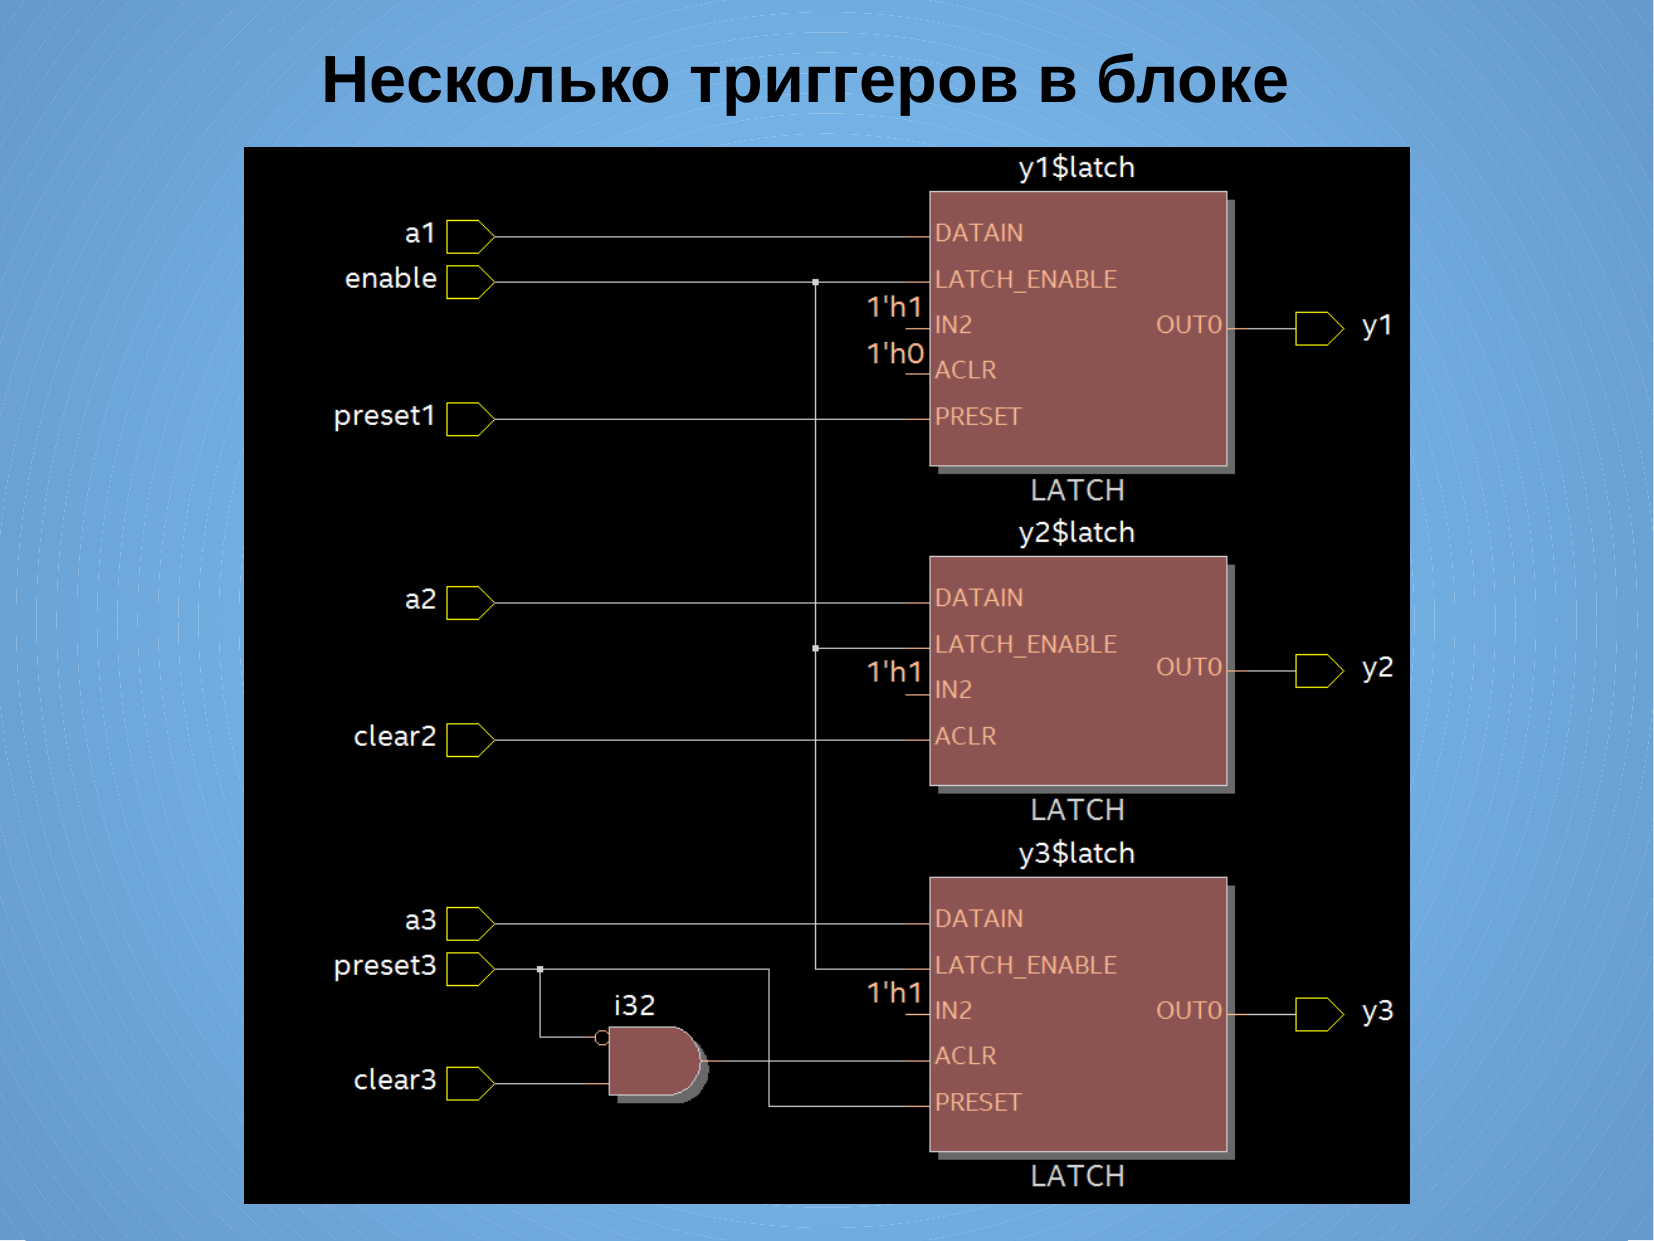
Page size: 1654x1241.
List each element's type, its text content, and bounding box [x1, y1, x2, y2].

text_box Несколько триггеров в блоке [307, 34, 1347, 130]
picture [244, 147, 1410, 1204]
